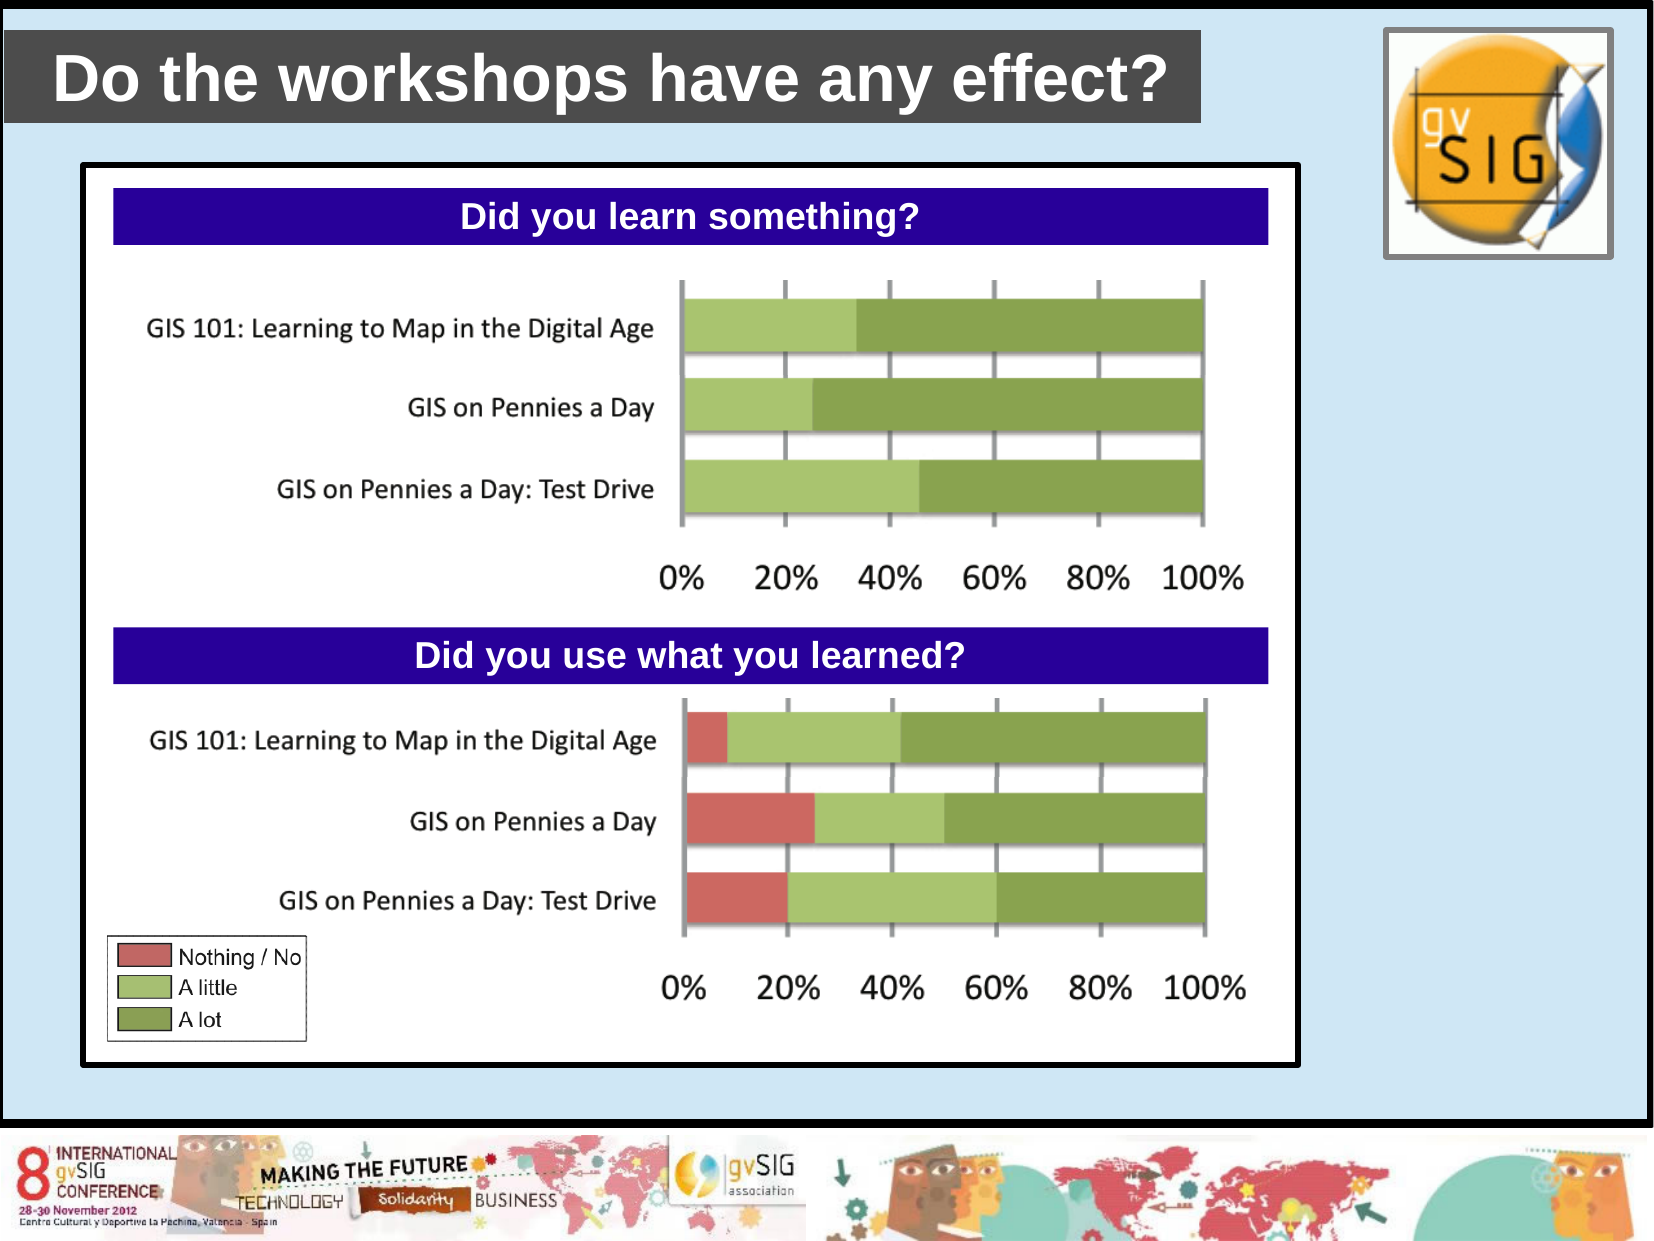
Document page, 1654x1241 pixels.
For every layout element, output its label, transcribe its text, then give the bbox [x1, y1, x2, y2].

text_box [0, 4, 1652, 1124]
text_box Do the workshops have any effect? [37, 33, 1336, 123]
text_box Did you learn something? [113, 188, 1269, 245]
picture [1389, 33, 1608, 254]
text_box Did you use what you learned? [113, 627, 1269, 685]
picture [123, 280, 1285, 608]
picture [1, 1135, 1647, 1241]
picture [98, 698, 1276, 1051]
